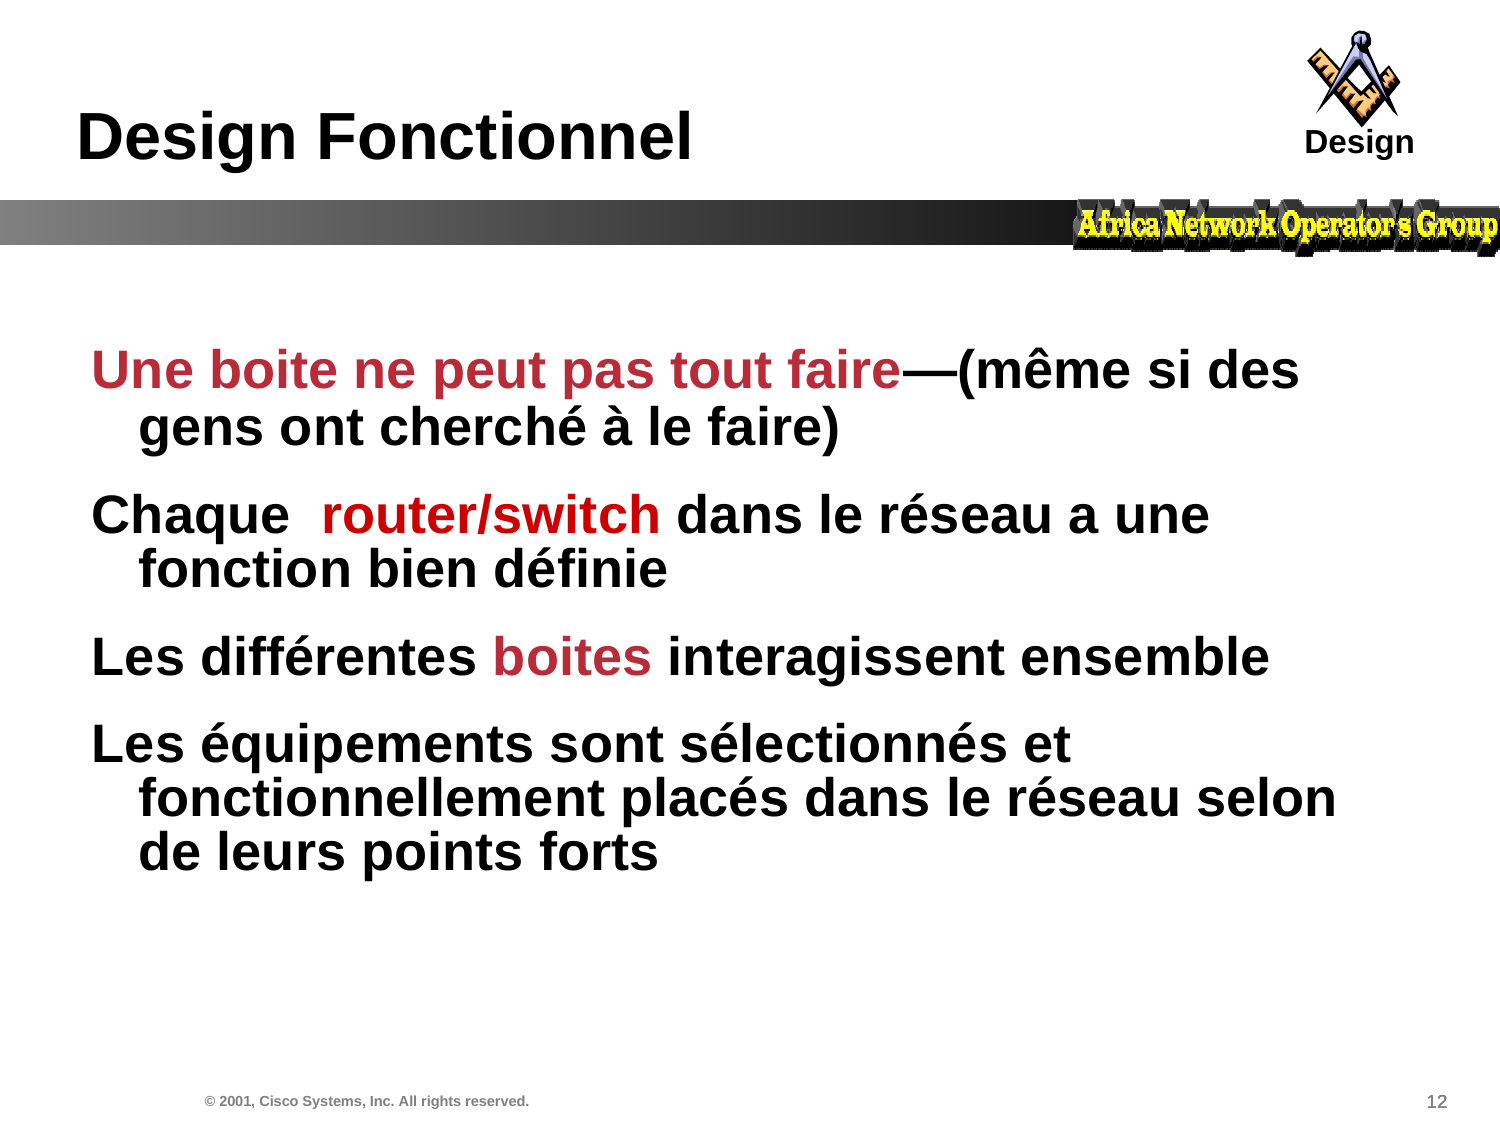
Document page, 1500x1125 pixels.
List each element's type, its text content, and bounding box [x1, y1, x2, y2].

list Une boite ne peut pas tout faire—(même si des gens ont cherché à le faire)‏ Chaque router/switch dans le réseau a une fonction bien définie Les différentes boites interagissent ensemble Les équipements sont sélectionnés et fonctionnellement placés dans le réseau selon de leurs points forts [74, 304, 1412, 1009]
text_box Design [1292, 118, 1428, 168]
picture [1070, 180, 1500, 275]
picture [1307, 29, 1402, 118]
title Design Fonctionnel [62, 41, 1314, 180]
